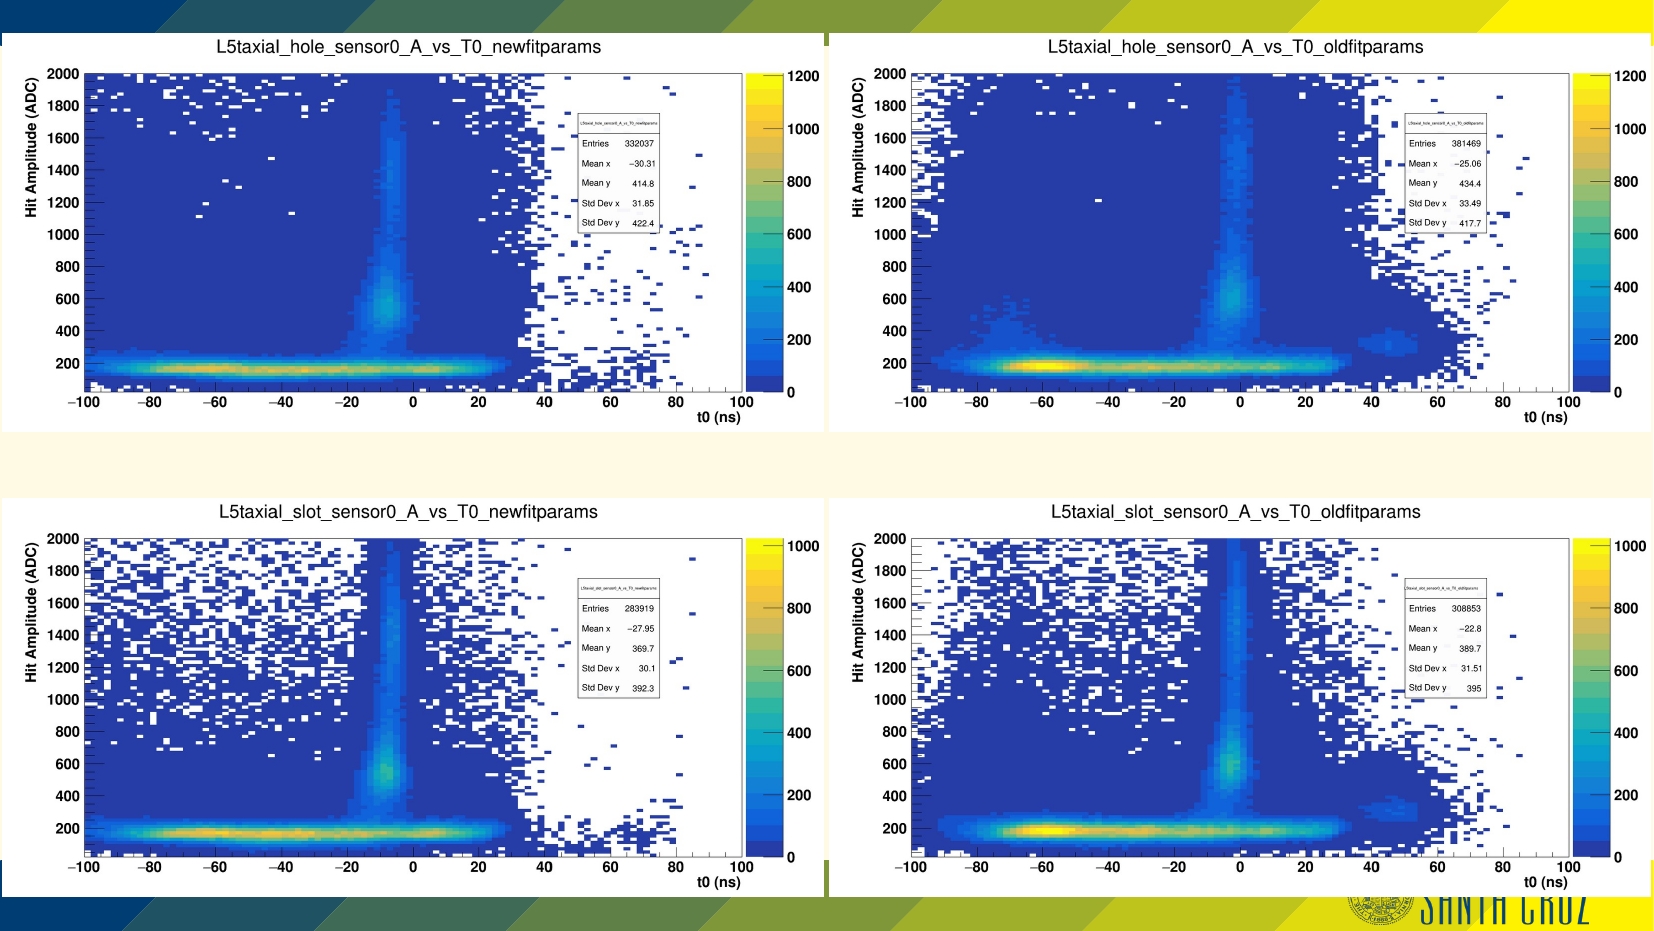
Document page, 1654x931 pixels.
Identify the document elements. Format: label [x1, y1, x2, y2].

picture [829, 498, 1651, 925]
picture [2, 33, 824, 432]
picture [829, 33, 1651, 432]
picture [2, 498, 824, 897]
